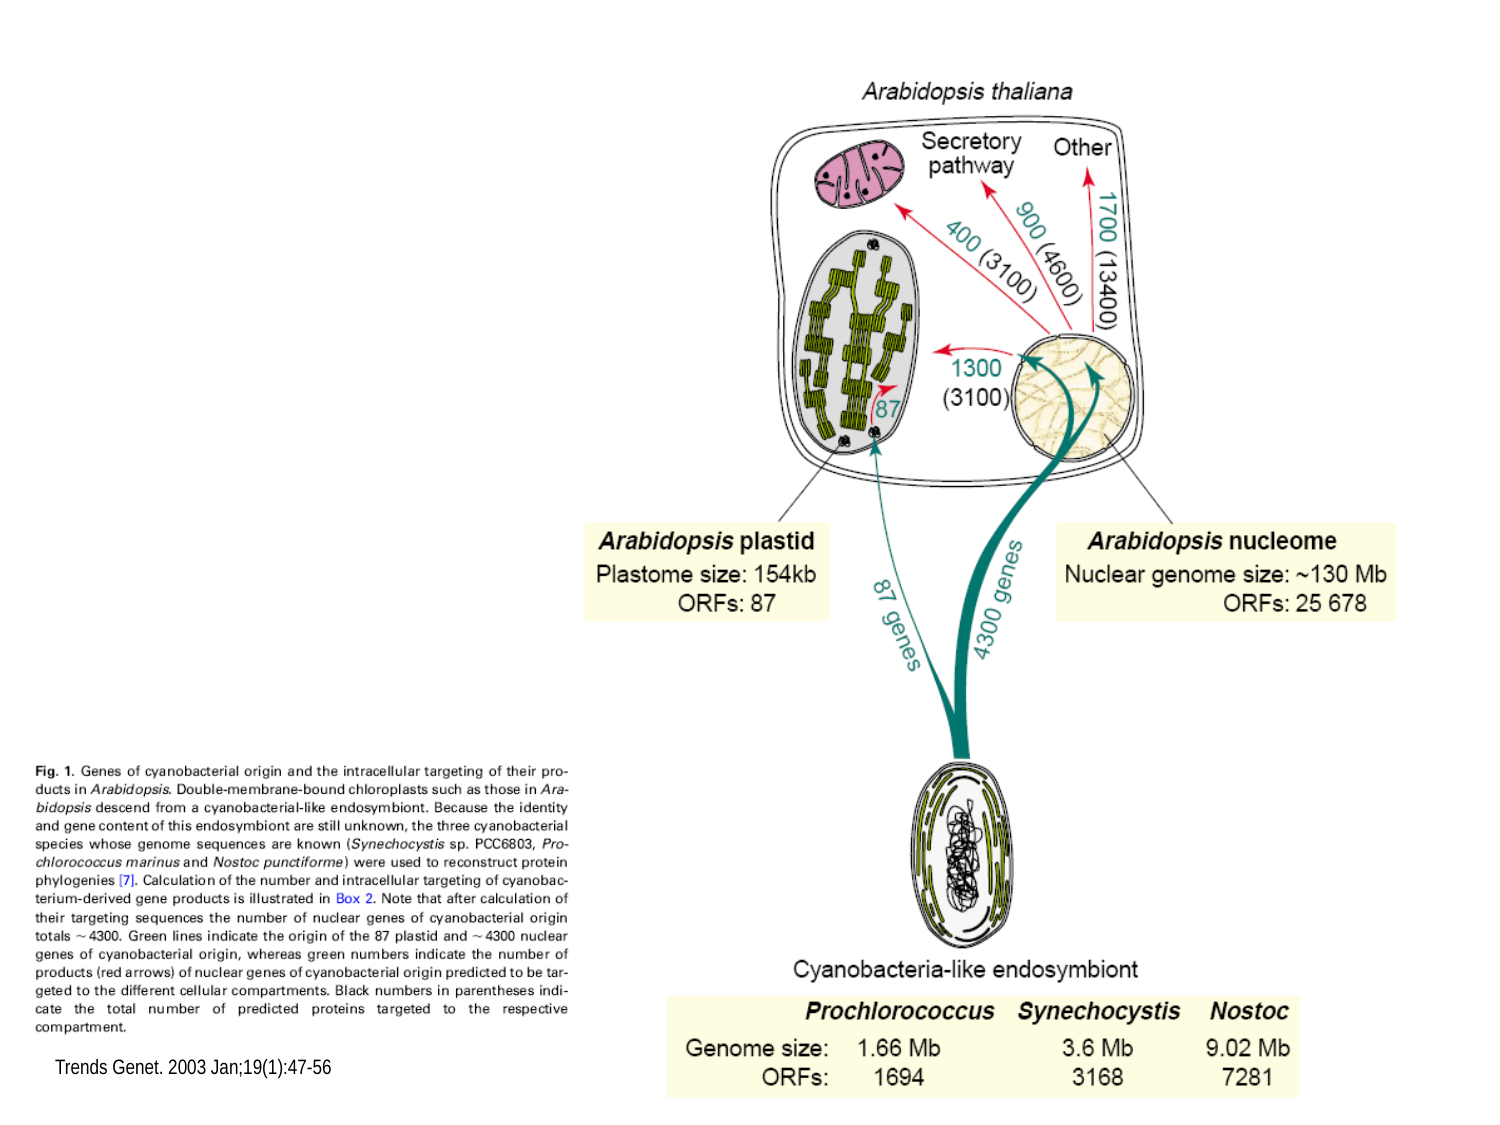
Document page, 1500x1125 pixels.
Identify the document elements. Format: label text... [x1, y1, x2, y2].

text_box Trends Genet. 2003 Jan;19(1):47-56 [40, 1042, 354, 1088]
picture [29, 763, 573, 1038]
picture [584, 54, 1396, 1106]
